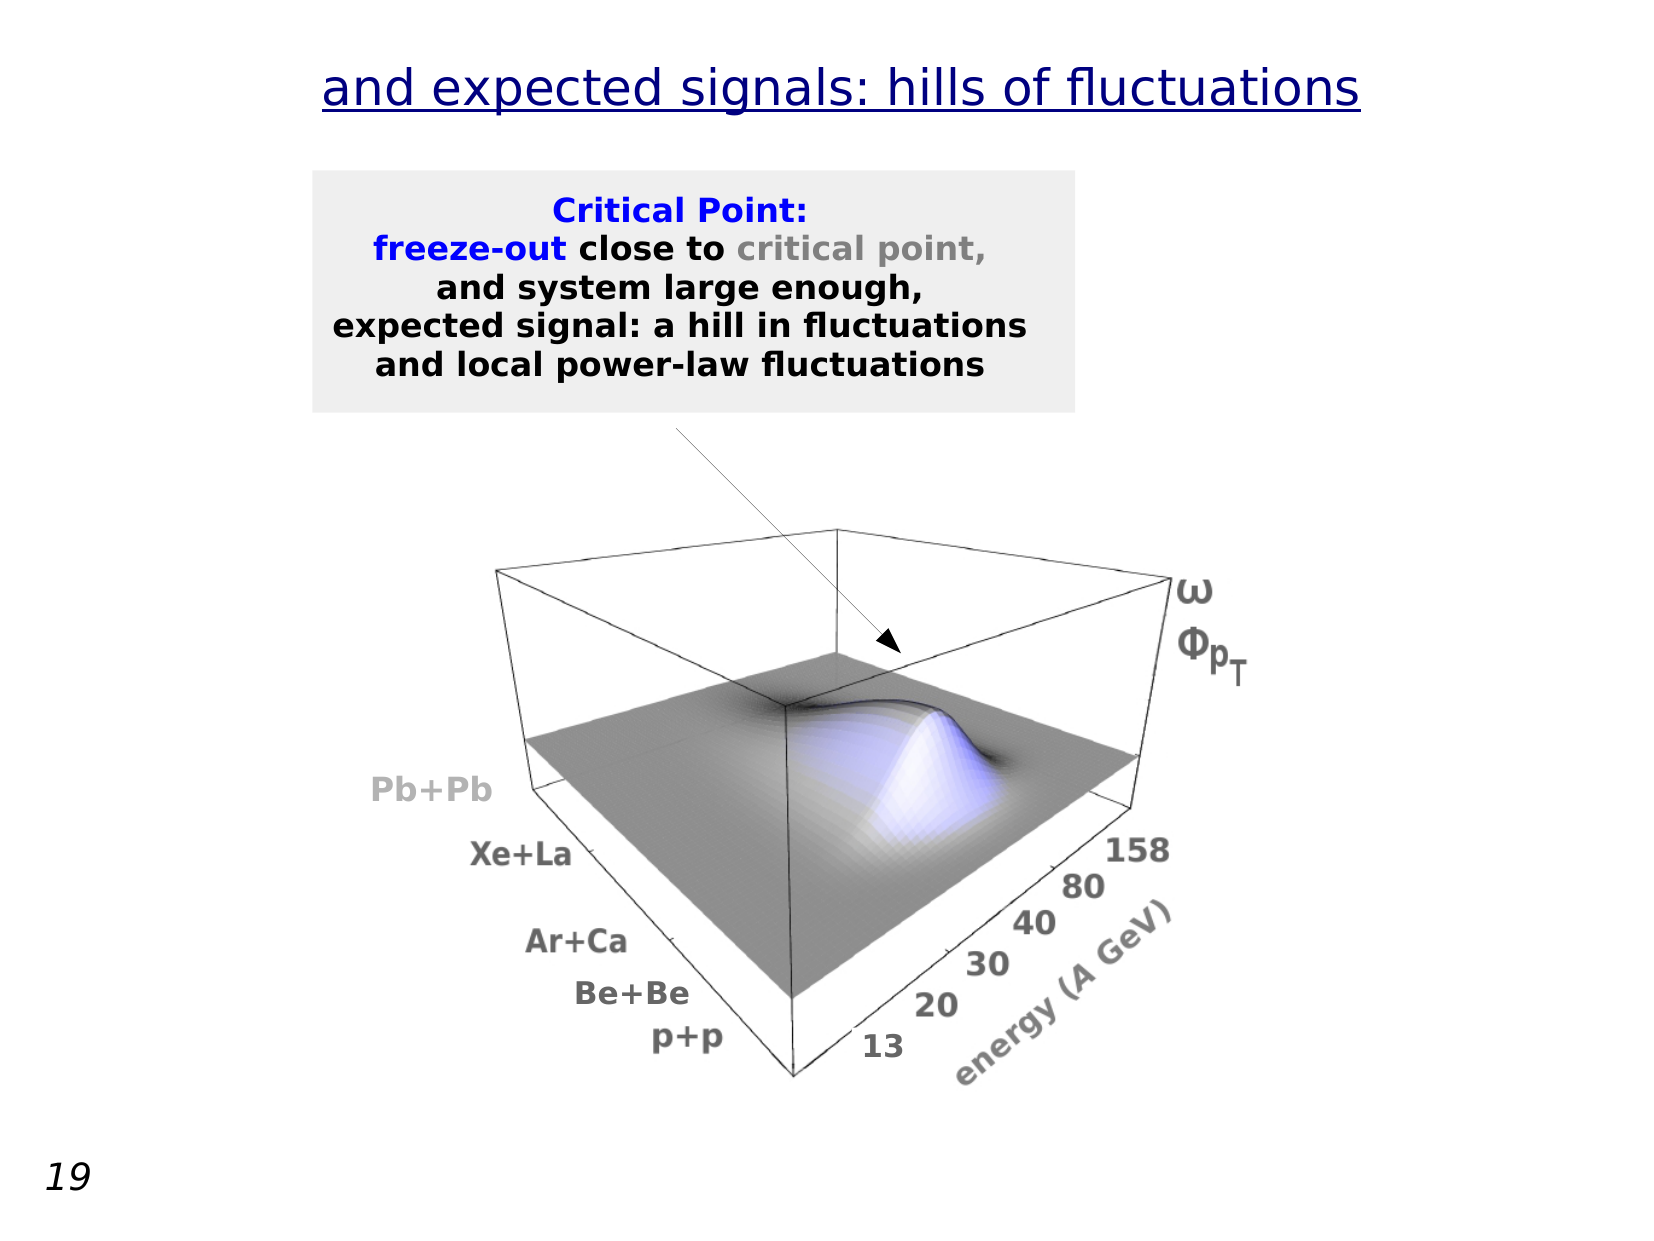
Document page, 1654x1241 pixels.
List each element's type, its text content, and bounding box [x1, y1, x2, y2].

text_box Critical Point: freeze-out close to critical point, and system large enough, expected signal: a hill in fluctuations and local power-law fluctuations [332, 191, 1027, 385]
text_box 13 [851, 1027, 915, 1066]
text_box and expected signals: hills of fluctuations [321, 59, 1363, 118]
text_box Pb+Pb [369, 770, 494, 810]
text_box [312, 170, 1076, 413]
picture [431, 501, 1257, 1111]
text_box Be+Be [580, 974, 684, 1013]
